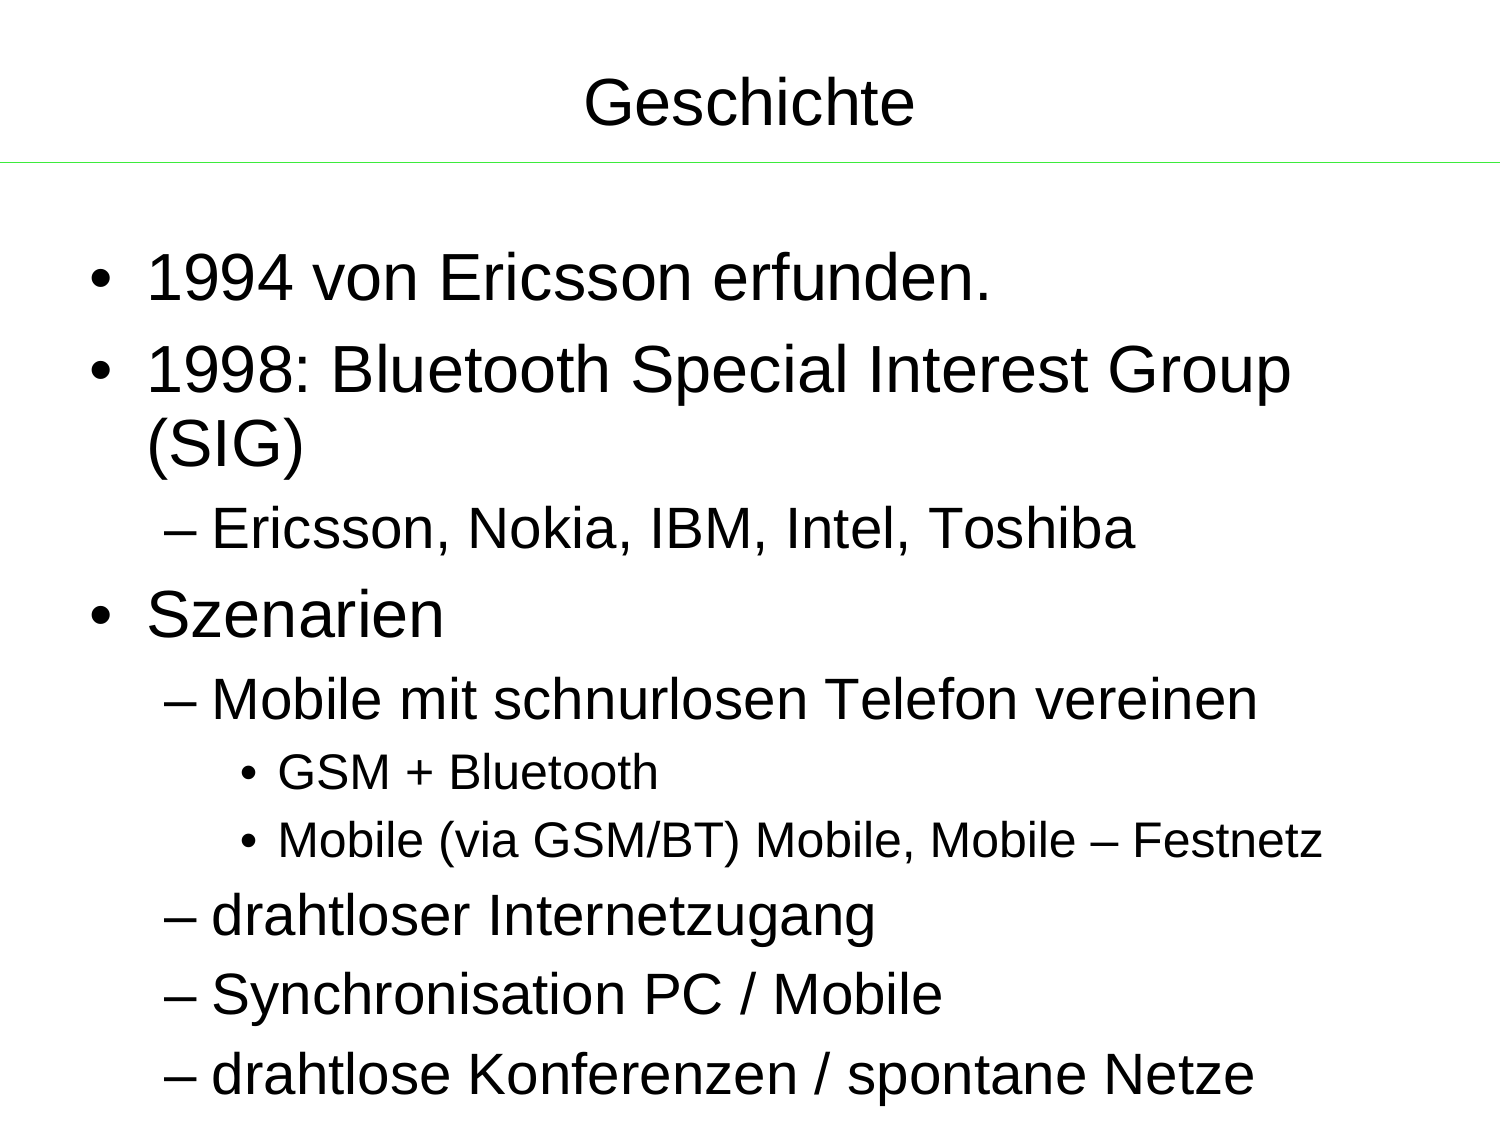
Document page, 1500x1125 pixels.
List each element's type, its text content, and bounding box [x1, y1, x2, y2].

list 1994 von Ericsson erfunden. 1998: Bluetooth Special Interest Group (SIG) Ericsson, Nokia, IBM, Intel, Toshiba Szenarien Mobile mit schnurlosen Telefon vereinen GSM + Bluetooth Mobile (via GSM/BT) Mobile, Mobile – Festnetz drahtloser Internetzugang Synchronisation PC / Mobile drahtlose Konferenzen / spontane Netze [75, 232, 1426, 1117]
title Geschichte [75, 49, 1426, 155]
